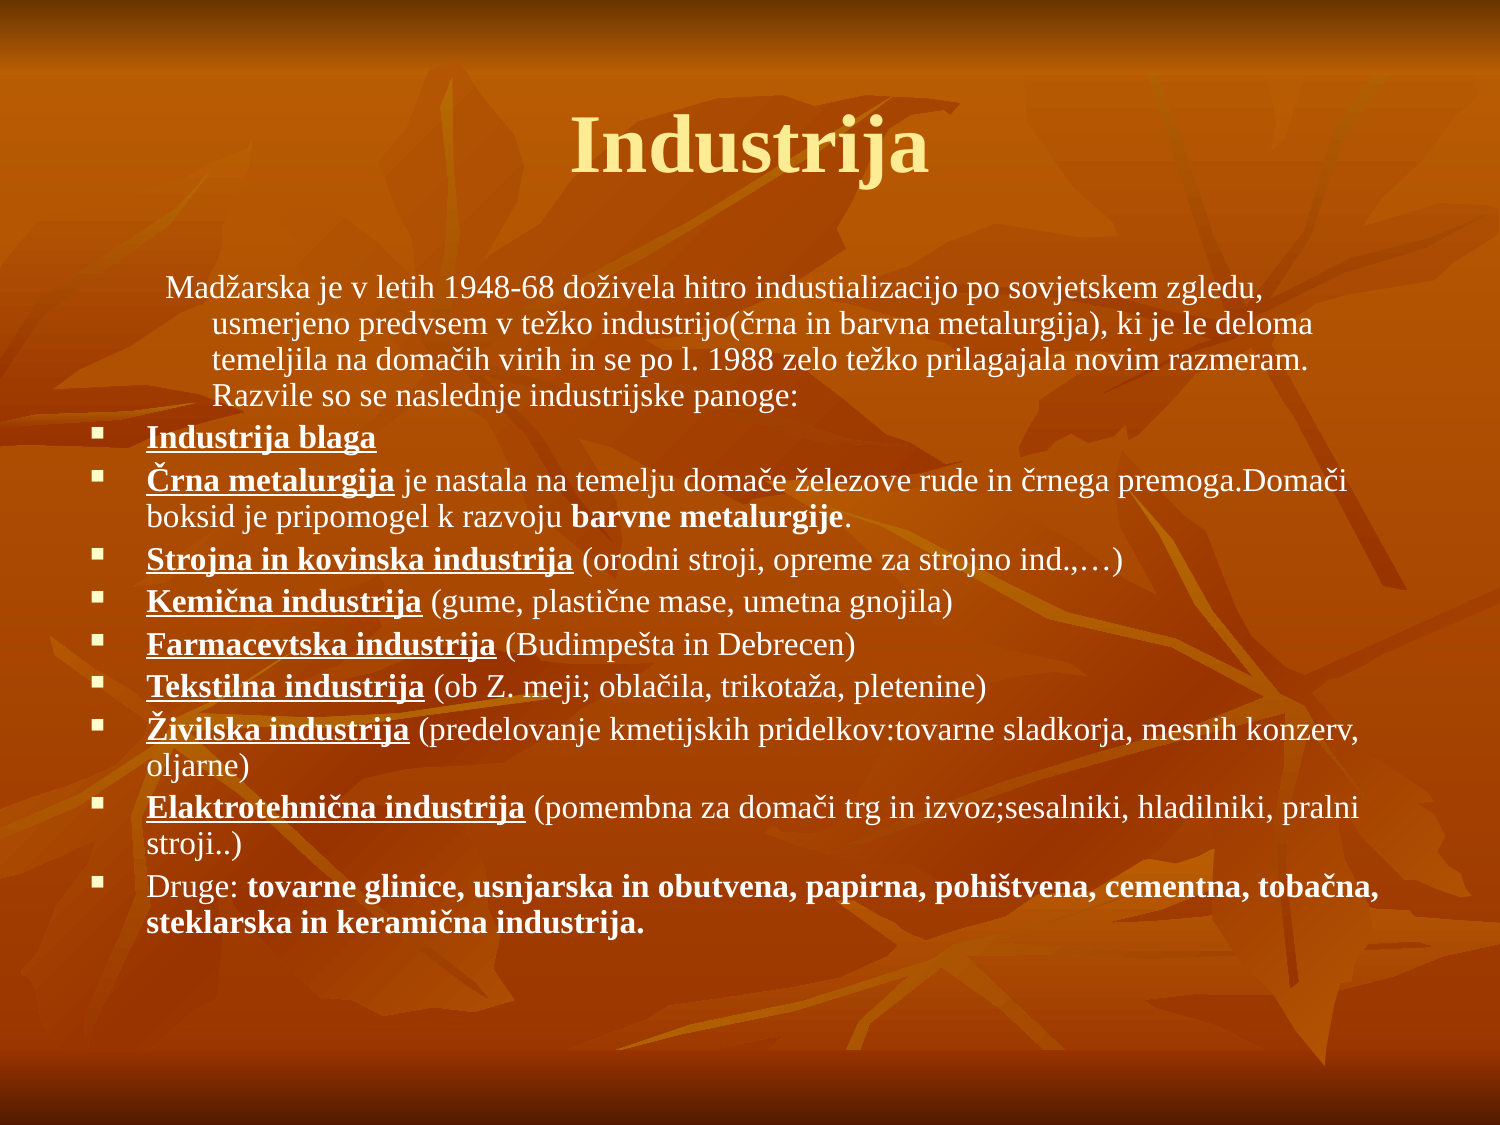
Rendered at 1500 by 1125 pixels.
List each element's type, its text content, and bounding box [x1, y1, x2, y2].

title Industrija [75, 45, 1425, 234]
list Madžarska je v letih 1948-68 doživela hitro industializacijo po sovjetskem zgledu, usmerjeno predvsem v težko industrijo(črna in barvna metalurgija), ki je le deloma temeljila na domačih virih in se po l. 1988 zelo težko prilagajala novim razmeram. Razvile so se naslednje industrijske panoge: Industrija blaga Črna metalurgija je nastala na temelju domače železove rude in črnega premoga.Domači boksid je pripomogel k razvoju barvne metalurgije. Strojna in kovinska industrija (orodni stroji, opreme za strojno ind.,…) Kemična industrija (gume, plastične mase, umetna gnojila) Farmacevtska industrija (Budimpešta in Debrecen) Tekstilna industrija (ob Z. meji; oblačila, trikotaža, pletenine) Živilska industrija (predelovanje kmetijskih pridelkov:tovarne sladkorja, mesnih konzerv, oljarne) Elaktrotehnična industrija (pomembna za domači trg in izvoz;sesalniki, hladilniki, pralni stroji..) Druge: tovarne glinice, usnjarska in obutvena, papirna, pohištvena, cementna, tobačna, steklarska in keramična industrija. [75, 262, 1425, 1006]
